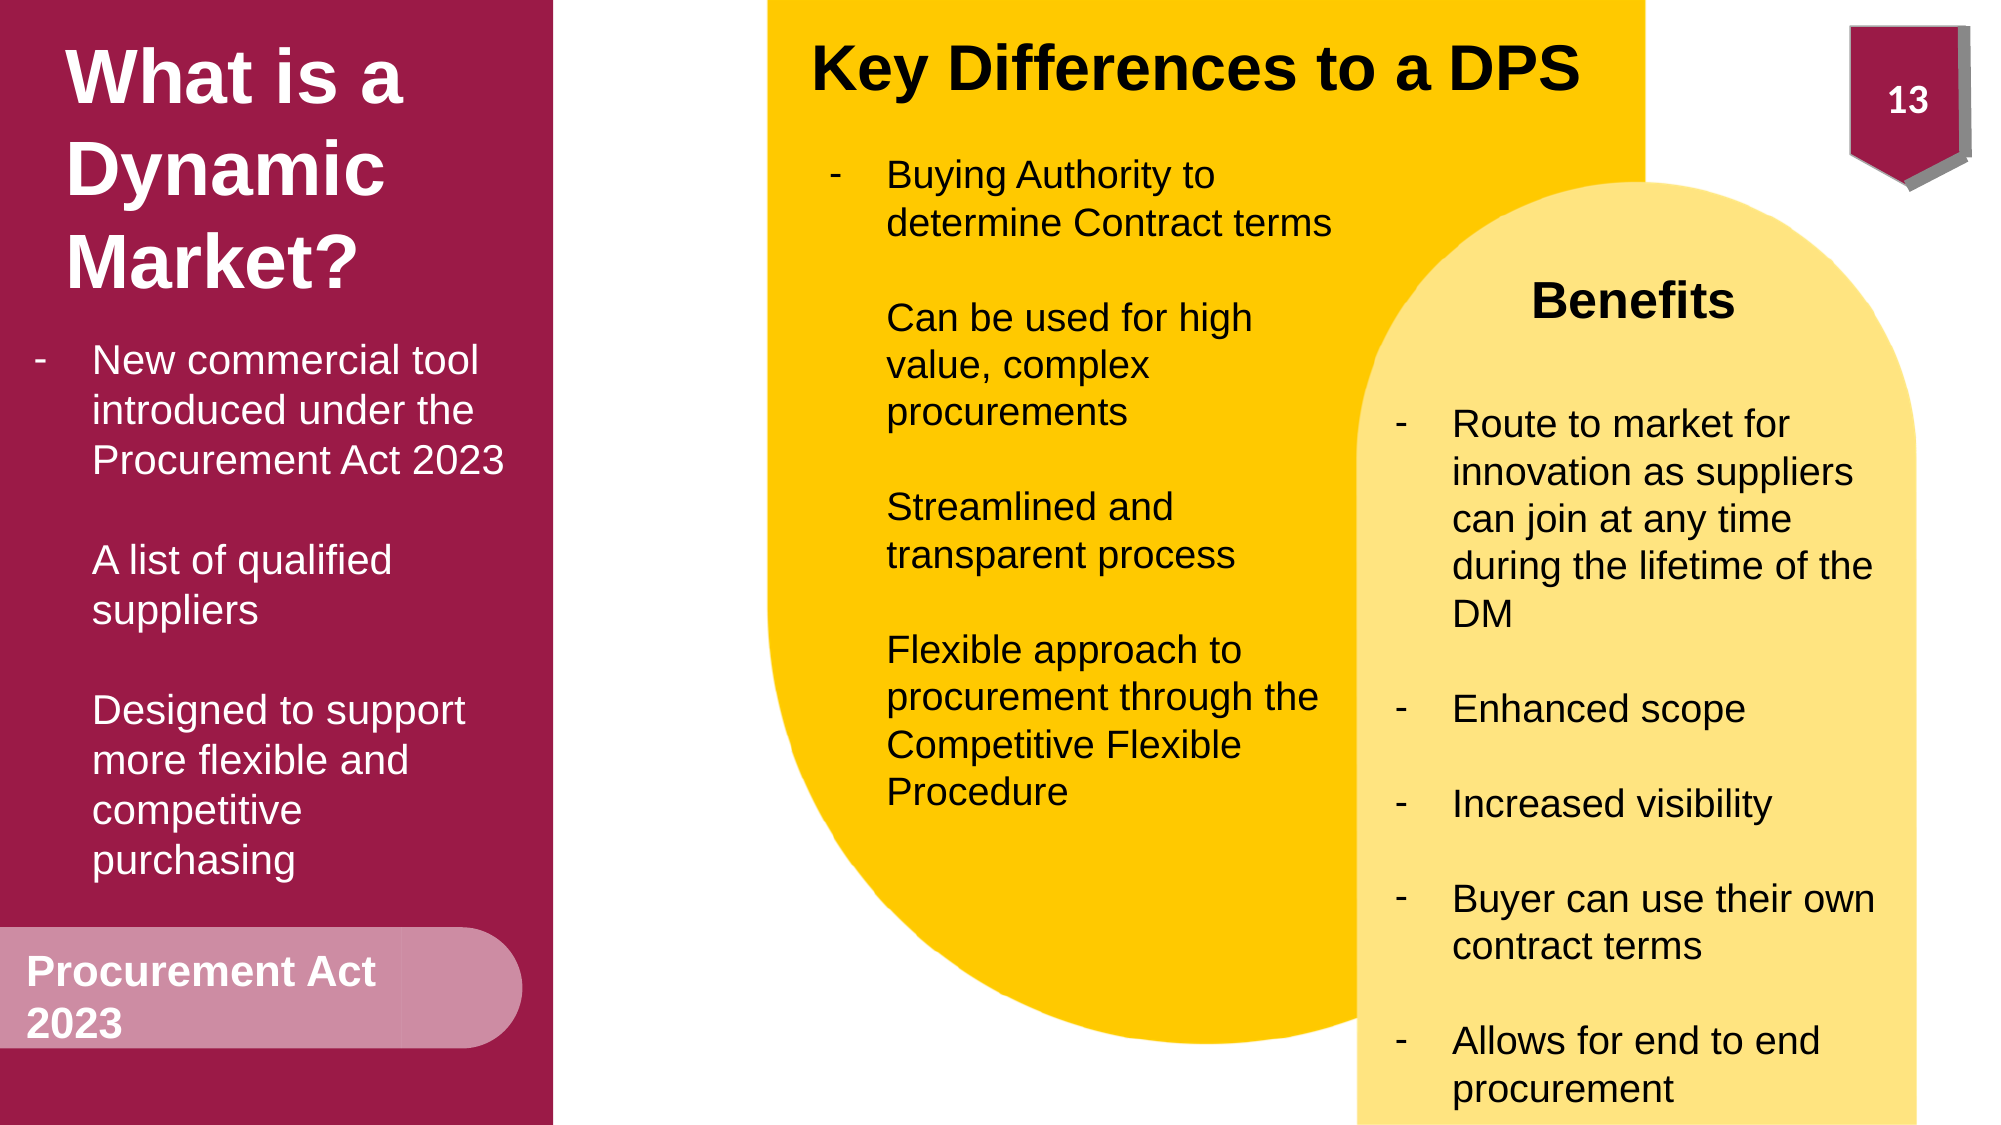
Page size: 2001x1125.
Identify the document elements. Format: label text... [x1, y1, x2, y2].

title New commercial tool introduced under the Procurement Act 2023 A list of qualified suppliers Designed to support more flexible and competitive purchasing [16, 332, 519, 419]
title What is a Dynamic Market? [65, 26, 567, 310]
text_box [1850, 26, 1959, 186]
text_box Route to market for innovation as suppliers can join at any time during the lifetime of the DM Enhanced scope Increased visibility Buyer can use their own contract terms Allows for end to end procurement [1361, 332, 1905, 1119]
title Buying Authority to determine Contract terms Can be used for high value, complex procurements Streamlined and transparent process Flexible approach to procurement through the Competitive Flexible Procedure [811, 148, 1348, 288]
title Key Differences to a DPS [811, 26, 1611, 113]
text_box 13 [1861, 56, 1955, 156]
title Procurement Act 2023 [26, 942, 441, 1019]
title Benefits [1442, 266, 1827, 332]
